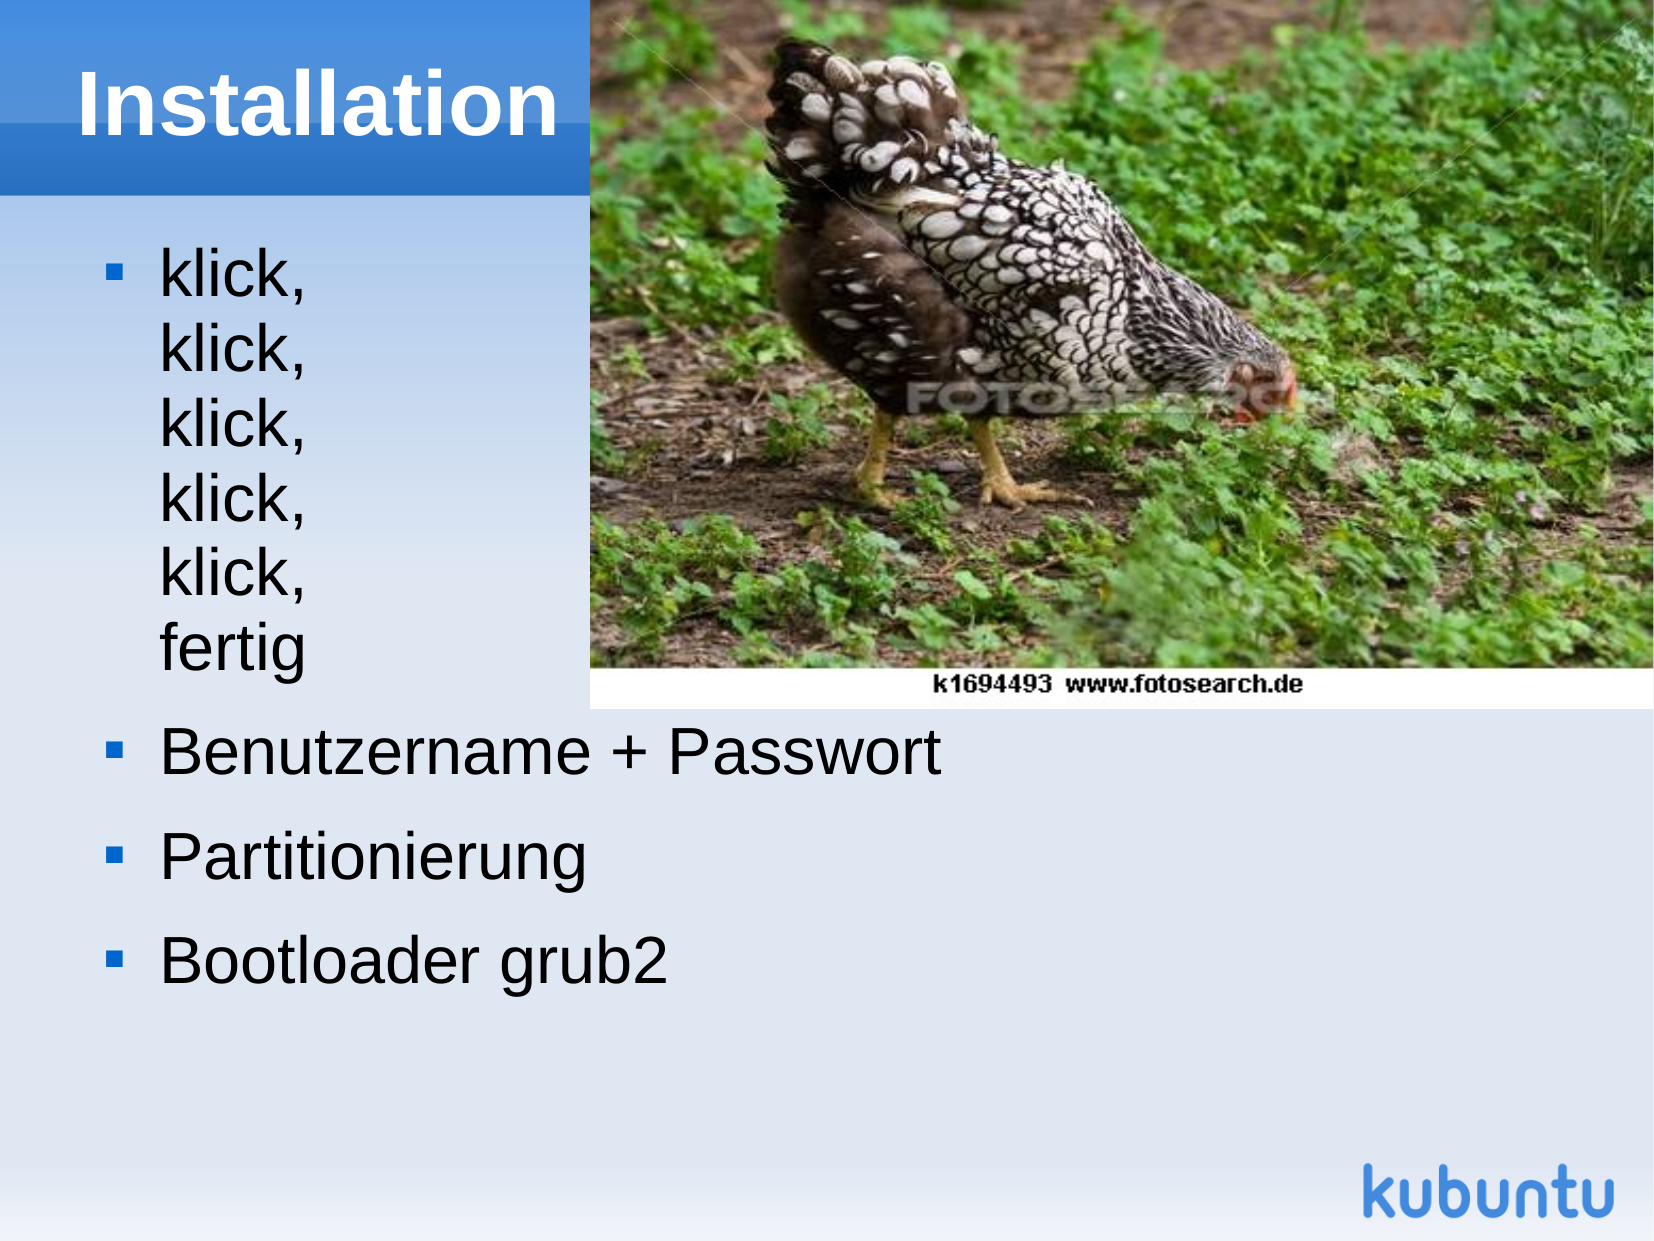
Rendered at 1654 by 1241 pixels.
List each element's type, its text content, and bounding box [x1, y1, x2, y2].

title Installation [76, 0, 590, 208]
list klick, klick, klick, klick, klick, fertig Benutzername + Passwort Partitionierung Bootloader grub2 [88, 236, 1577, 1063]
picture [0, 0, 1654, 1241]
